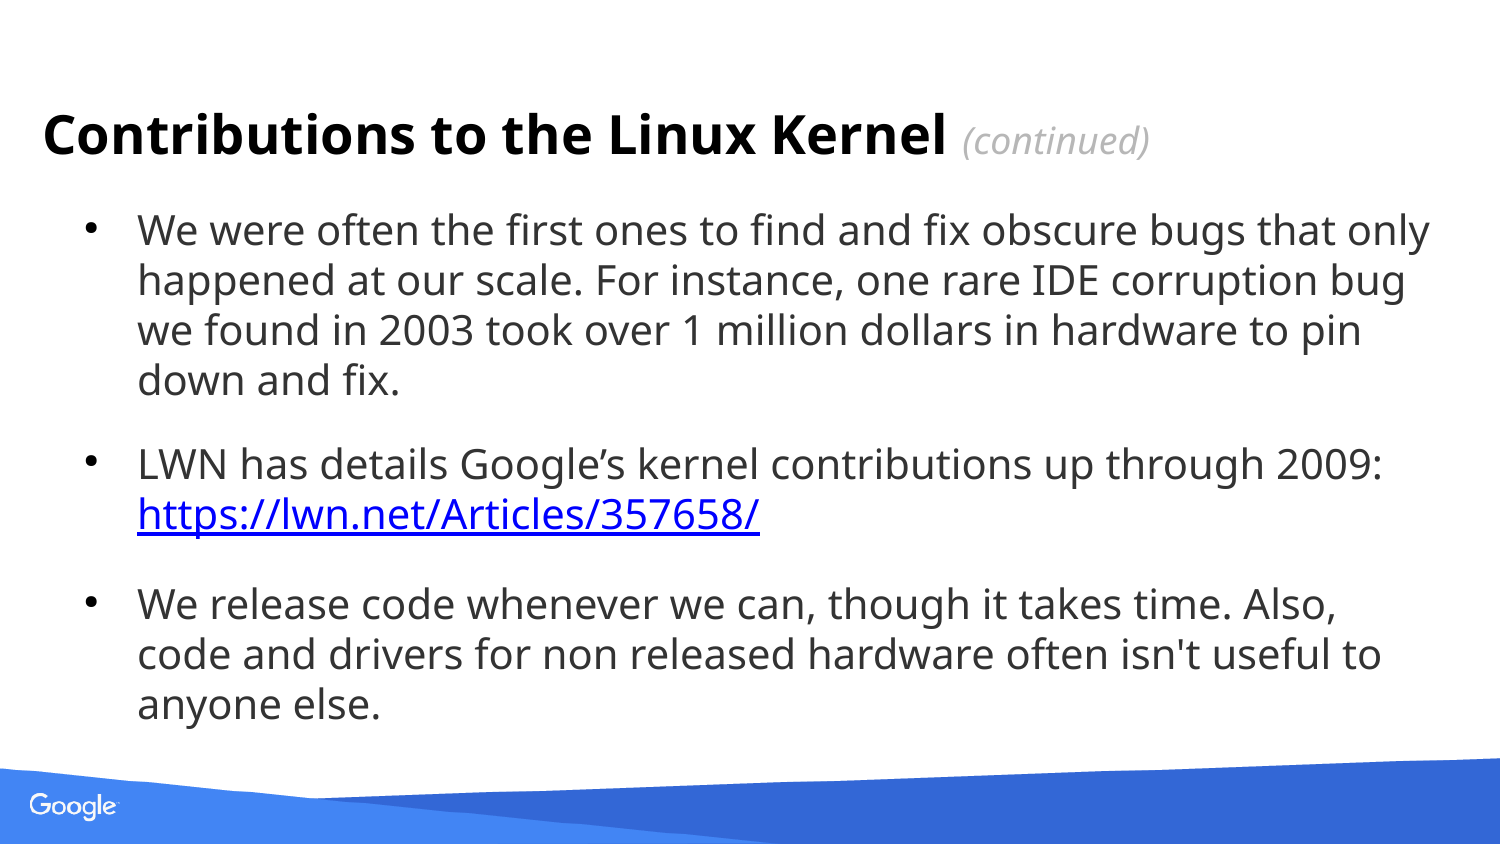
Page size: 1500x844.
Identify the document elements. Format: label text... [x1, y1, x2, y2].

text_box Contributions to the Linux Kernel (continued) [27, 85, 1478, 210]
picture [0, 0, 1500, 844]
list We were often the first ones to find and fix obscure bugs that only happened at our scale. For instance, one rare IDE corruption bug we found in 2003 took over 1 million dollars in hardware to pin down and fix. LWN has details Google’s kernel contributions up through 2009: https://lwn.net/Articles/357658/ We release code whenever we can, though it takes time. Also, code and drivers for non released hardware often isn't useful to anyone else. [51, 210, 1449, 750]
